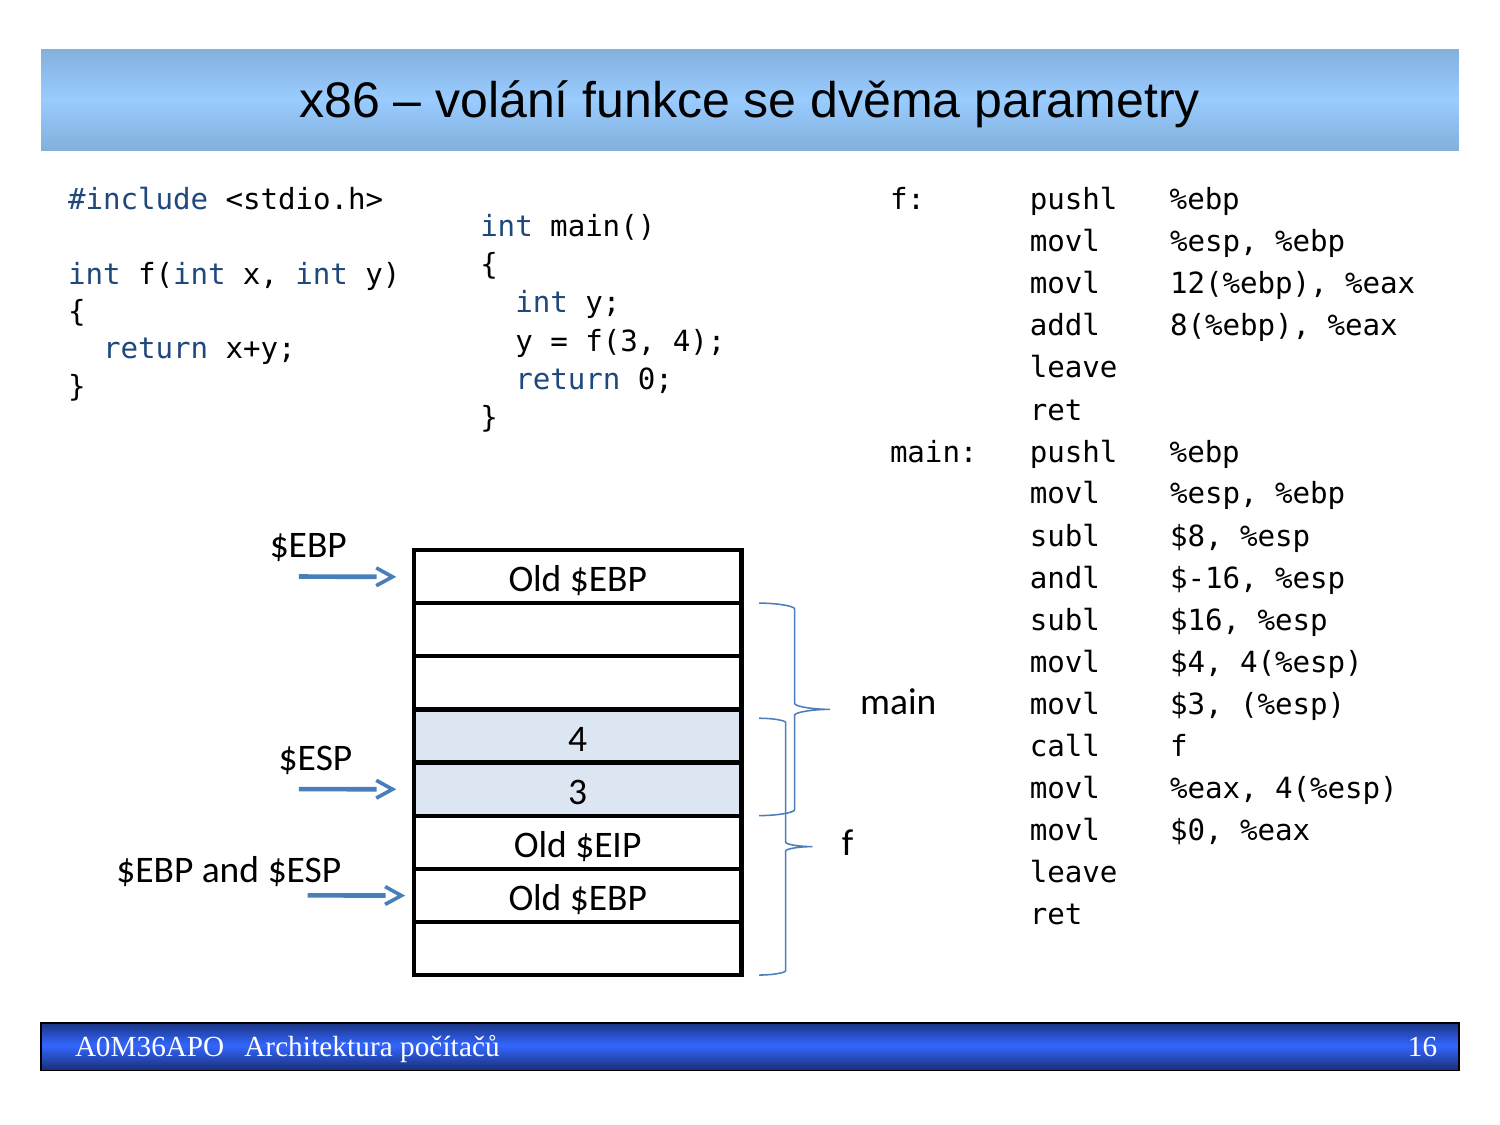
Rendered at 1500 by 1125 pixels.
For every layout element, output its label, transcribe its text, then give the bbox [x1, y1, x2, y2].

text_box $EBP [255, 512, 362, 573]
title x86 – volání funkce se dvěma parametry [41, 49, 1459, 151]
list f: pushl %ebp movl %esp, %ebp movl 12(%ebp), %eax addl 8(%ebp), %eax leave ret main: pushl %ebp movl %esp, %ebp subl $8, %esp andl $-16, %esp subl $16, %esp movl $4, 4(%esp) movl $3, (%esp) call f movl %eax, 4(%esp) movl $0, %eax leave ret [874, 174, 1450, 1000]
text_box Old $EIP [413, 815, 742, 869]
text_box 4 [413, 709, 742, 762]
text_box Old $EBP [413, 869, 742, 920]
text_box $ESP [263, 724, 368, 786]
list #include <stdio.h> int f(int x, int y) { return x+y; } [50, 174, 475, 438]
text_box f [827, 810, 869, 872]
text_box main [845, 669, 952, 731]
text_box 3 [413, 762, 742, 815]
text_box $EBP and $ESP [101, 837, 357, 898]
list int main() { int y; y = f(3, 4); return 0; } [462, 200, 888, 475]
text_box Old $EBP [413, 550, 742, 601]
